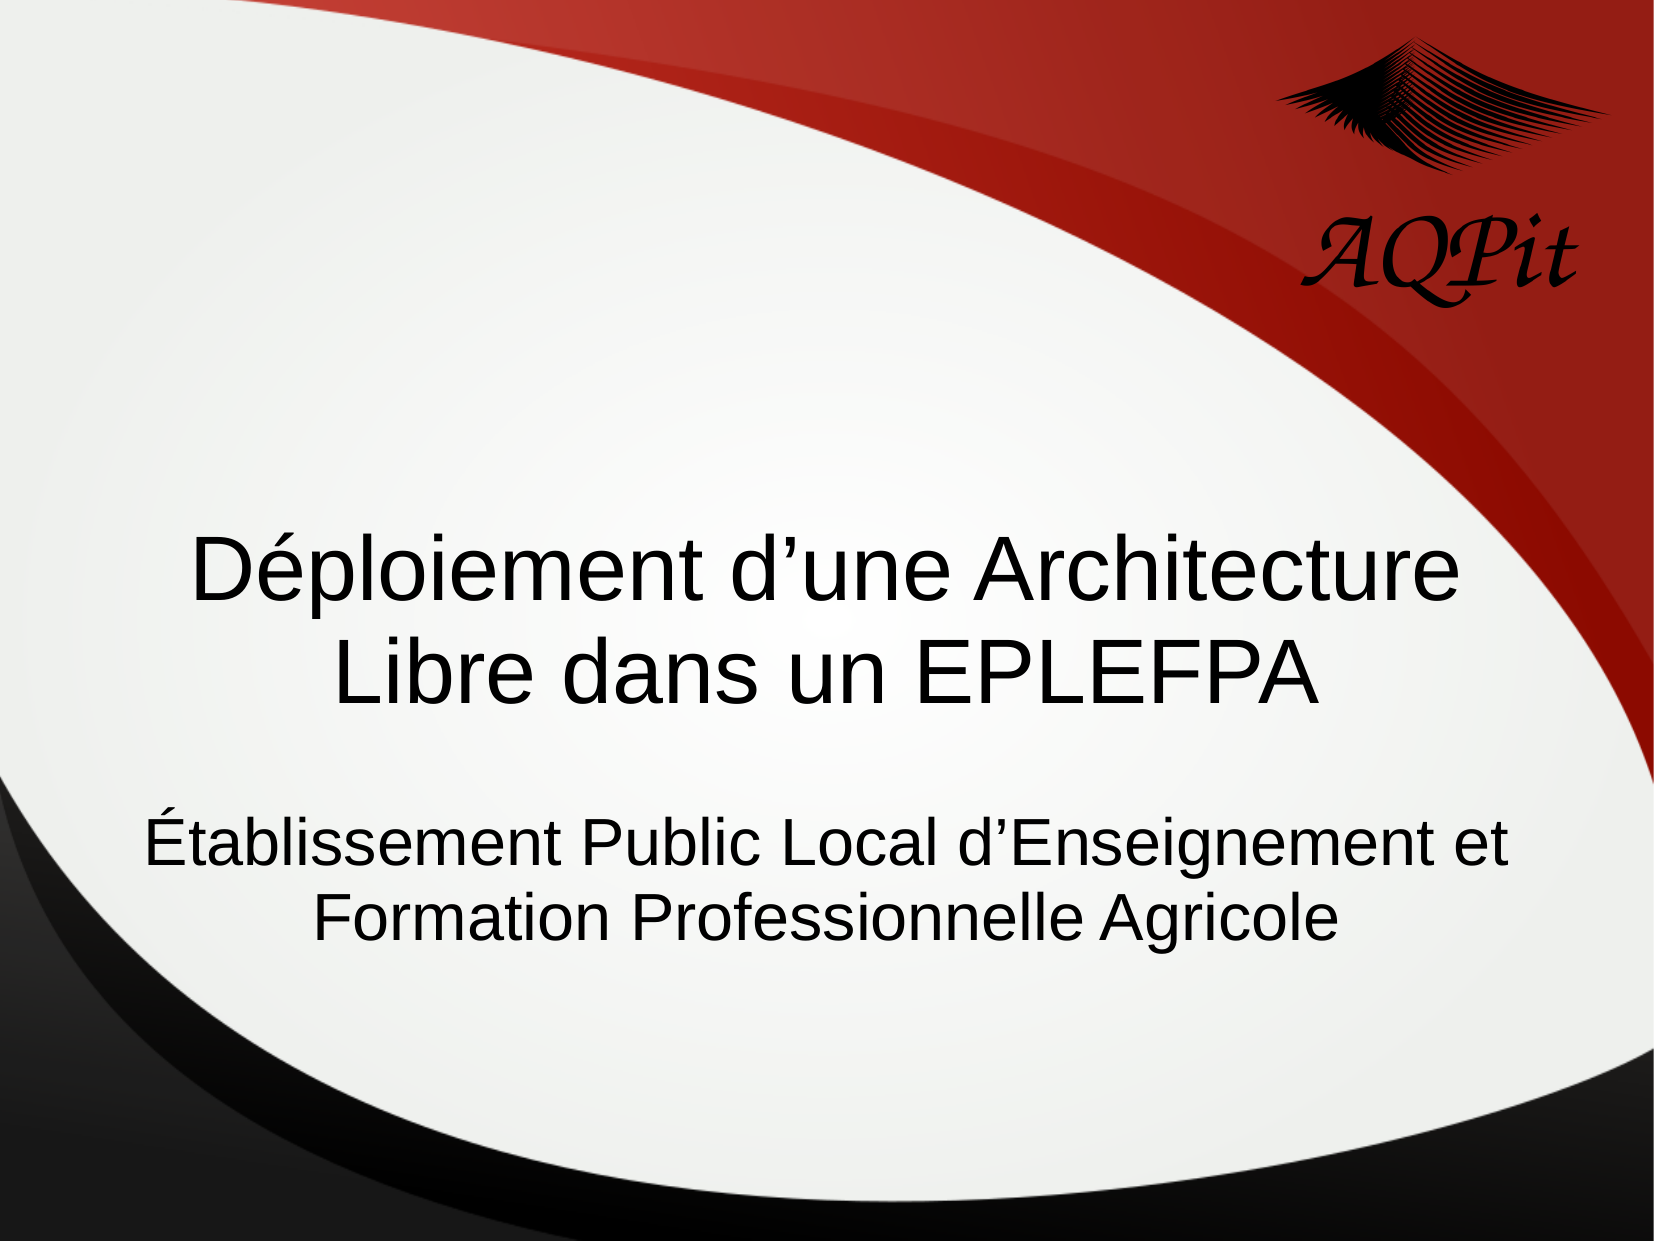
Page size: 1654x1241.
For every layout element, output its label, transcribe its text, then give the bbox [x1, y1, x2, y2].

subtitle Établissement Public Local d’Enseignement et Formation Professionnelle Agricole [82, 732, 1571, 1028]
picture [0, 0, 1654, 1241]
title Déploiement d’une Architecture Libre dans un EPLEFPA [82, 516, 1571, 724]
